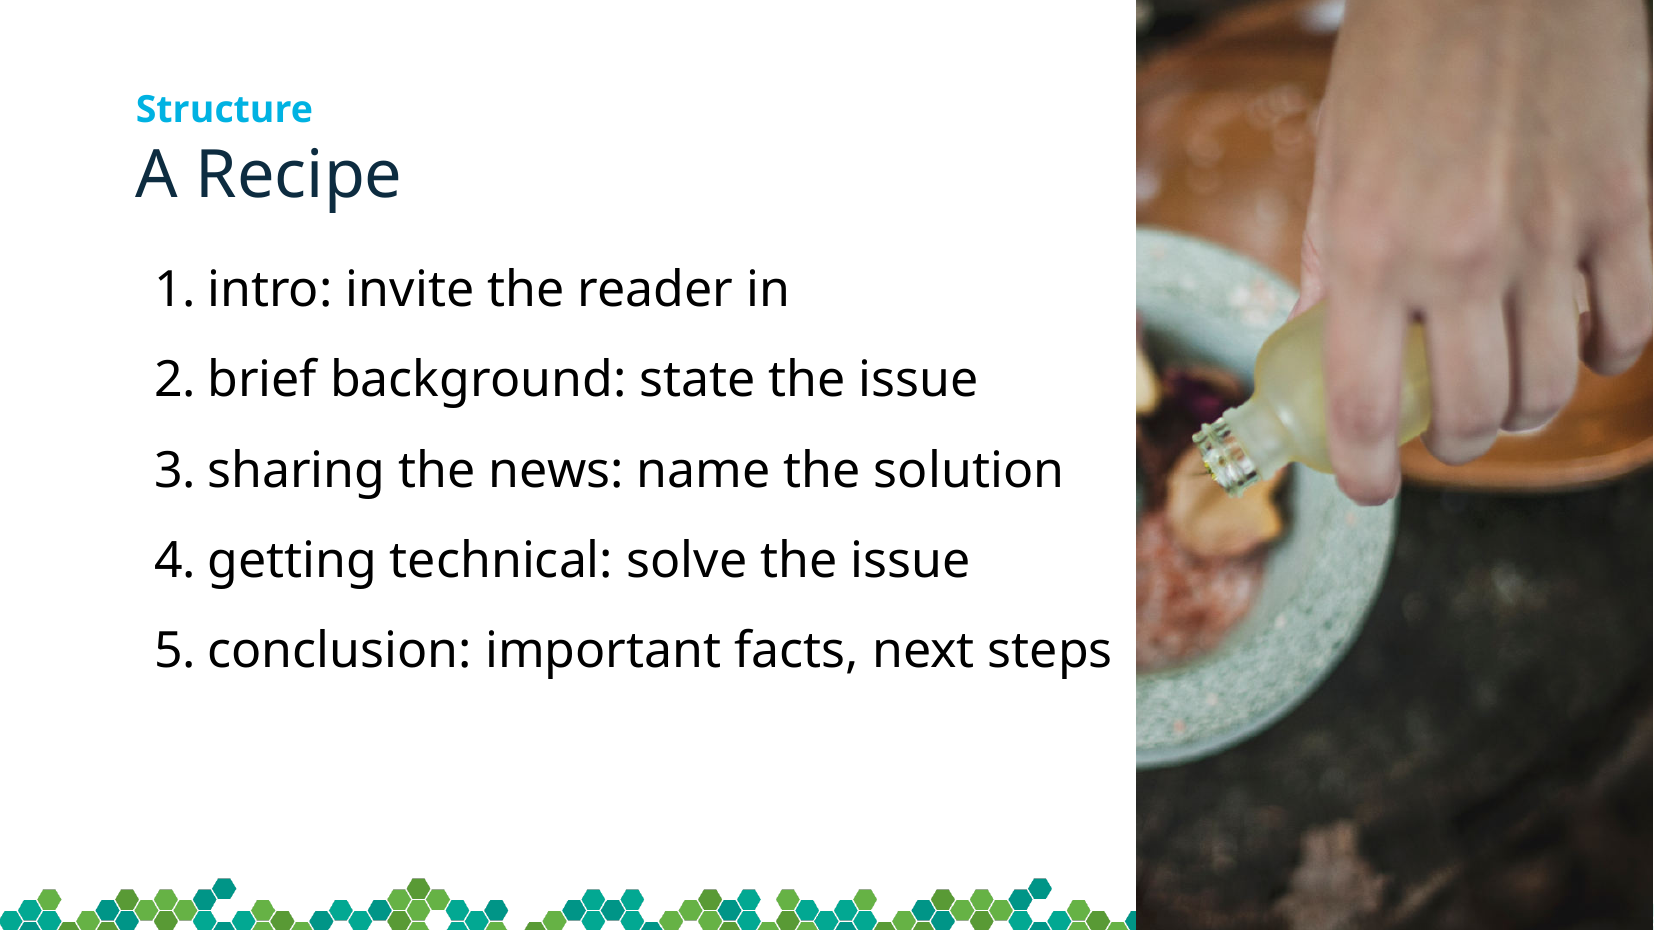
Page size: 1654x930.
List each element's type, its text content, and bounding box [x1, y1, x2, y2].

picture [0, 0, 1654, 930]
list intro: invite the reader in brief background: state the issue sharing the news: name the solution getting technical: solve the issue conclusion: important facts, next steps [136, 252, 1136, 793]
title Structure A Recipe [135, 72, 1594, 228]
